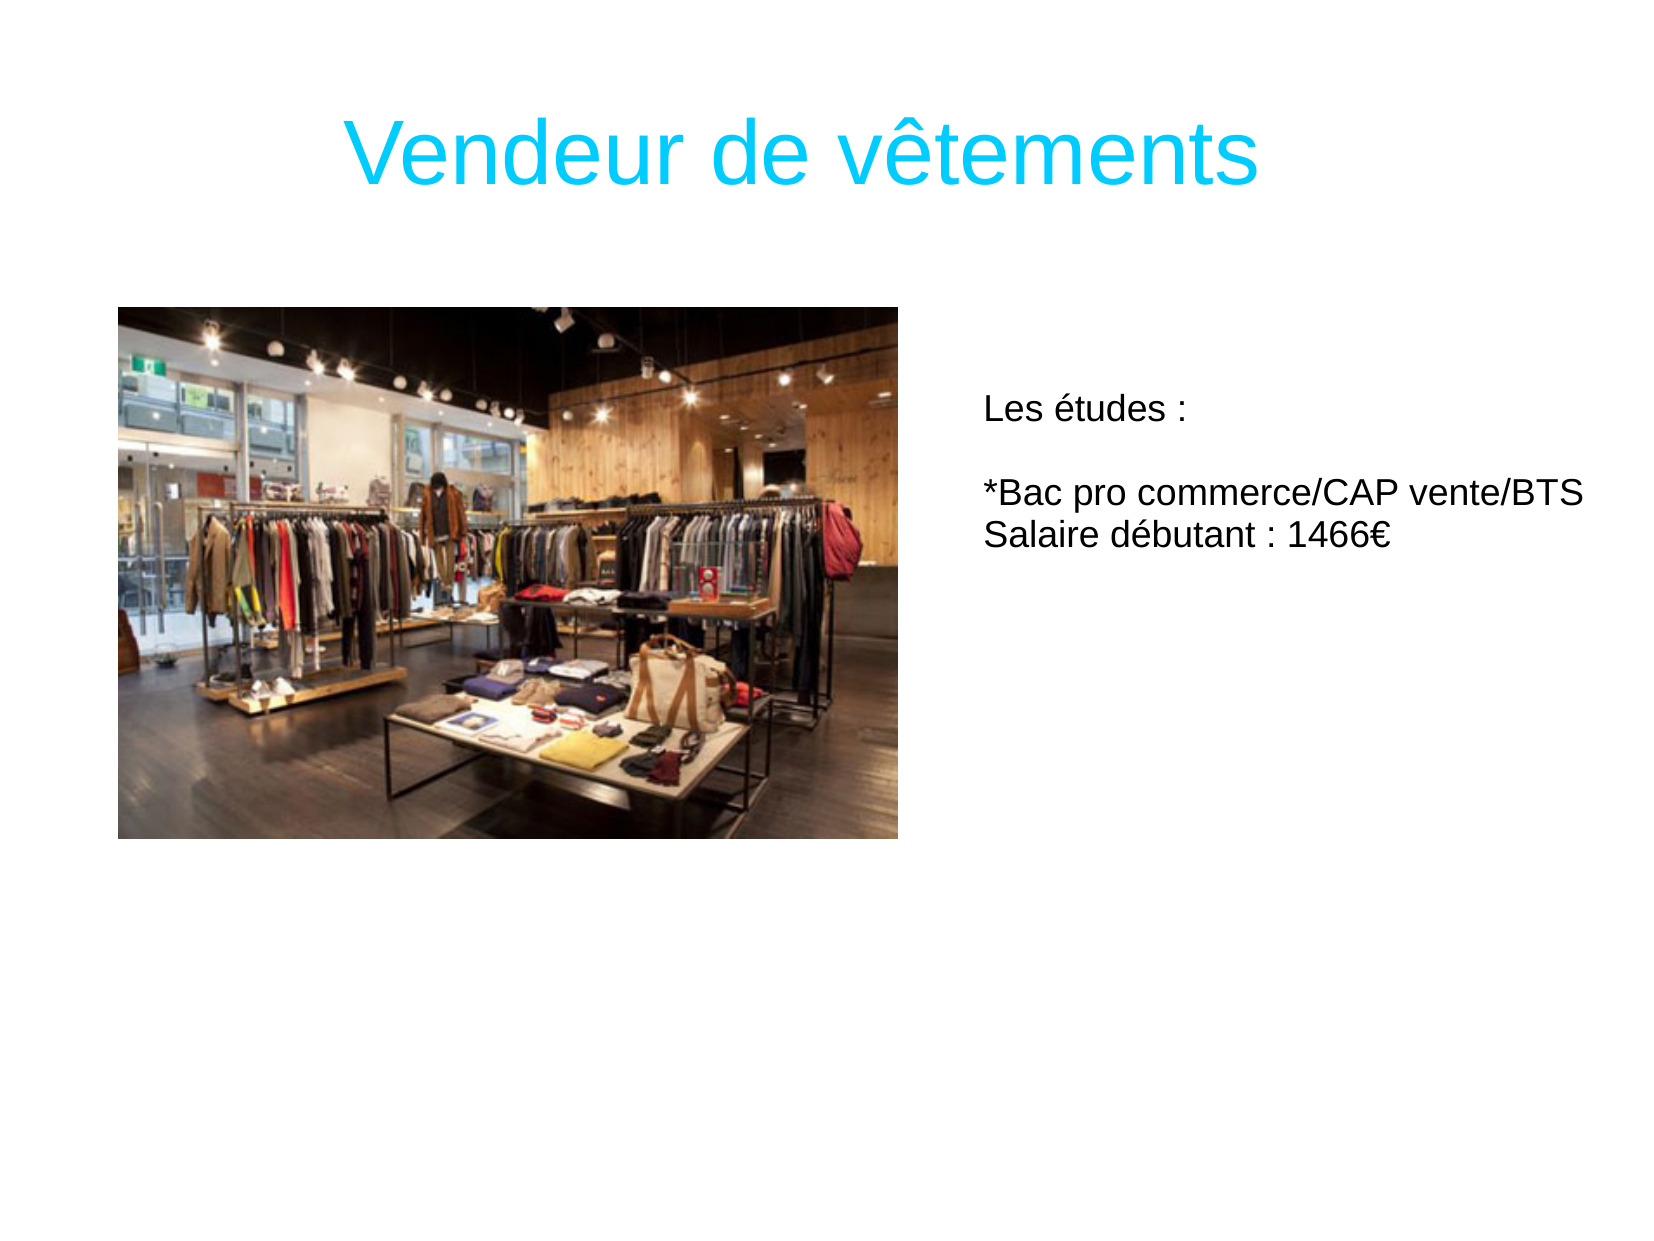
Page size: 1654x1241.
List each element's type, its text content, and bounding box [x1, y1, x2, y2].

picture [118, 307, 898, 839]
title Vendeur de vêtements [70, 49, 1559, 257]
text_box Les études : *Bac pro commerce/CAP vente/BTS Salaire débutant : 1466€ [968, 254, 1654, 1235]
